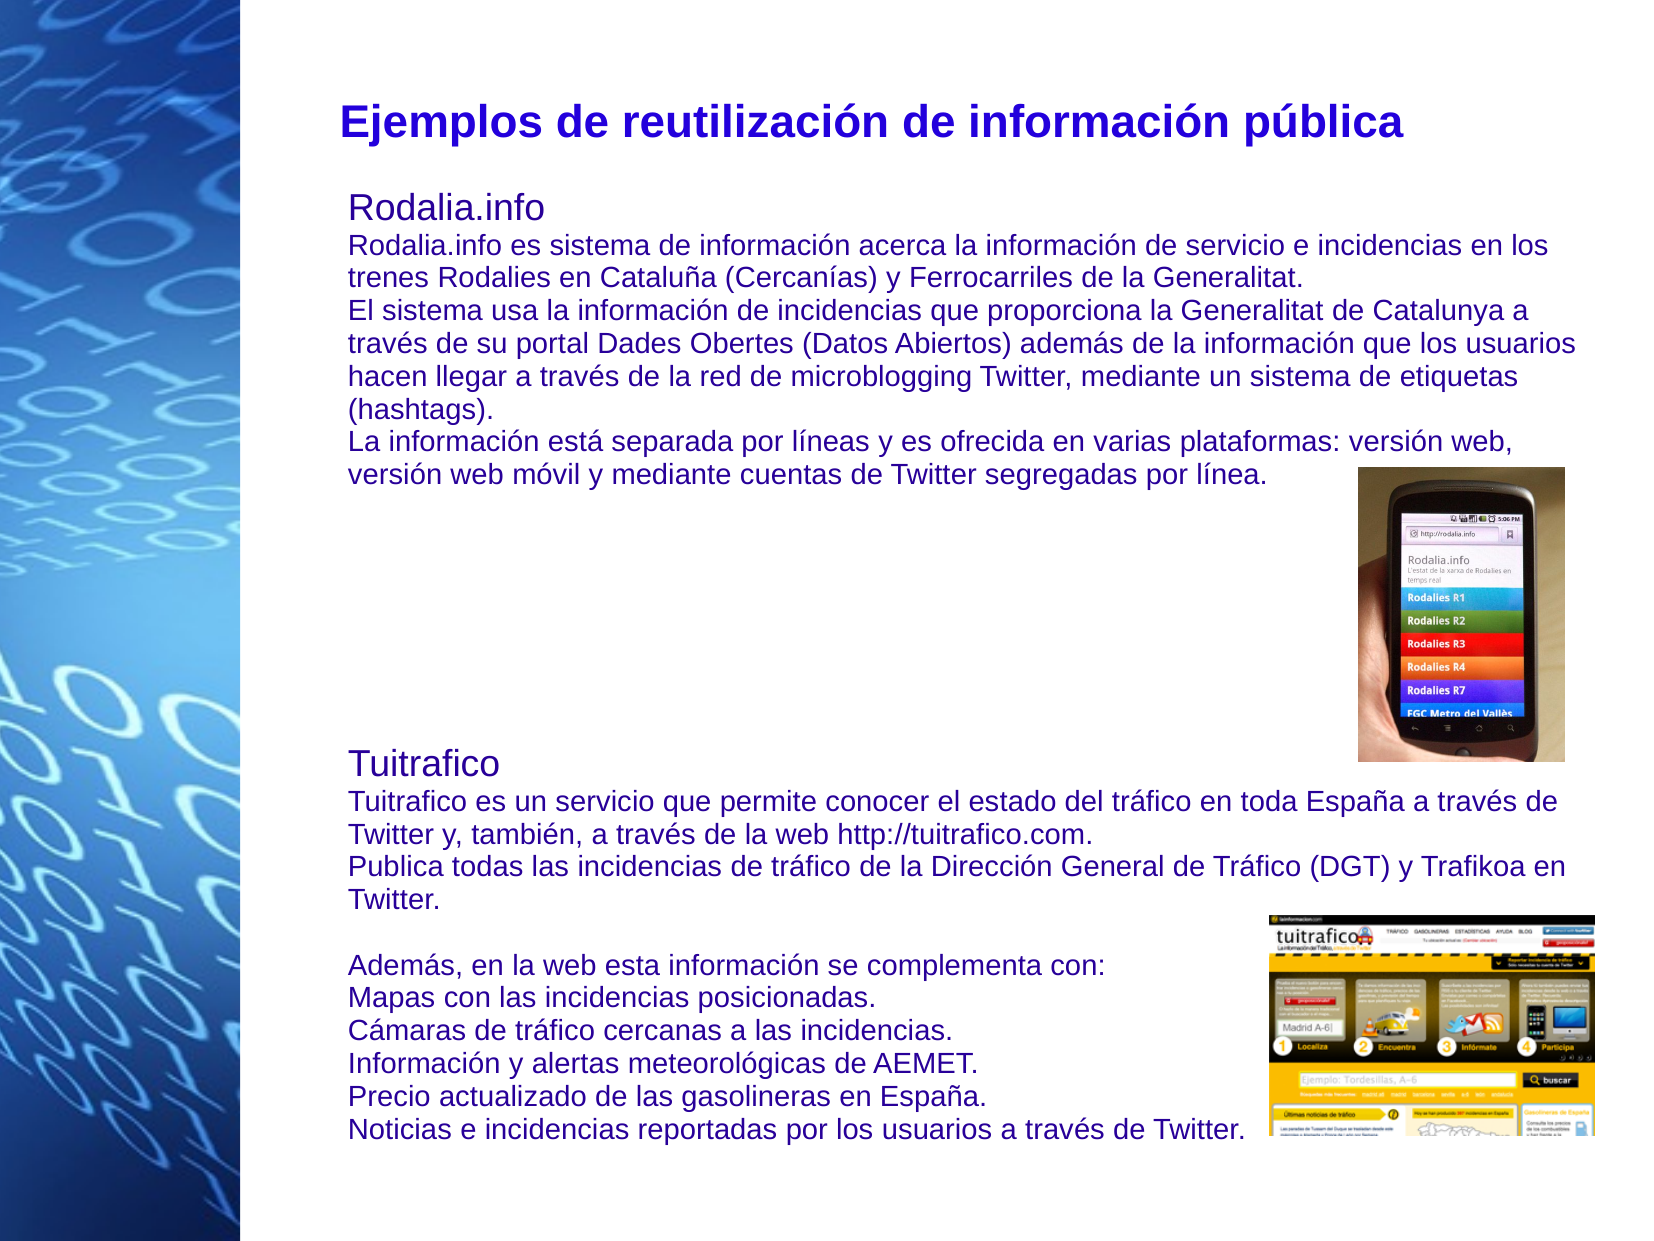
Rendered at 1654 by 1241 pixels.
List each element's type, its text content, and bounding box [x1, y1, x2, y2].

picture [0, 0, 241, 1241]
text_box Rodalia.info Rodalia.info es sistema de información acerca la información de servicio e incidencias en los trenes Rodalies en Cataluña (Cercanías) y Ferrocarriles de la Generalitat. El sistema usa la información de incidencias que proporciona la Generalitat de Catalunya a través de su portal Dades Obertes (Datos Abiertos) además de la información que los usuarios hacen llegar a través de la red de microblogging Twitter, mediante un sistema de etiquetas (hashtags). La información está separada por líneas y es ofrecida en varias plataformas: versión web, versión web móvil y mediante cuentas de Twitter segregadas por línea. Tuitrafico Tuitrafico es un servicio que permite conocer el estado del tráfico en toda España a través de Twitter y, también, a través de la web http://tuitrafico.com. Publica todas las incidencias de tráfico de la Dirección General de Tráfico (DGT) y Trafikoa en Twitter. Además, en la web esta información se complementa con: Mapas con las incidencias posicionadas. Cámaras de tráfico cercanas a las incidencias. Información y alertas meteorológicas de AEMET. Precio actualizado de las gasolineras en España. Noticias e incidencias reportadas por los usuarios a través de Twitter. [333, 179, 1625, 1154]
picture [1269, 915, 1595, 1136]
text_box Ejemplos de reutilización de información pública [324, 88, 1420, 198]
picture [1358, 467, 1565, 762]
